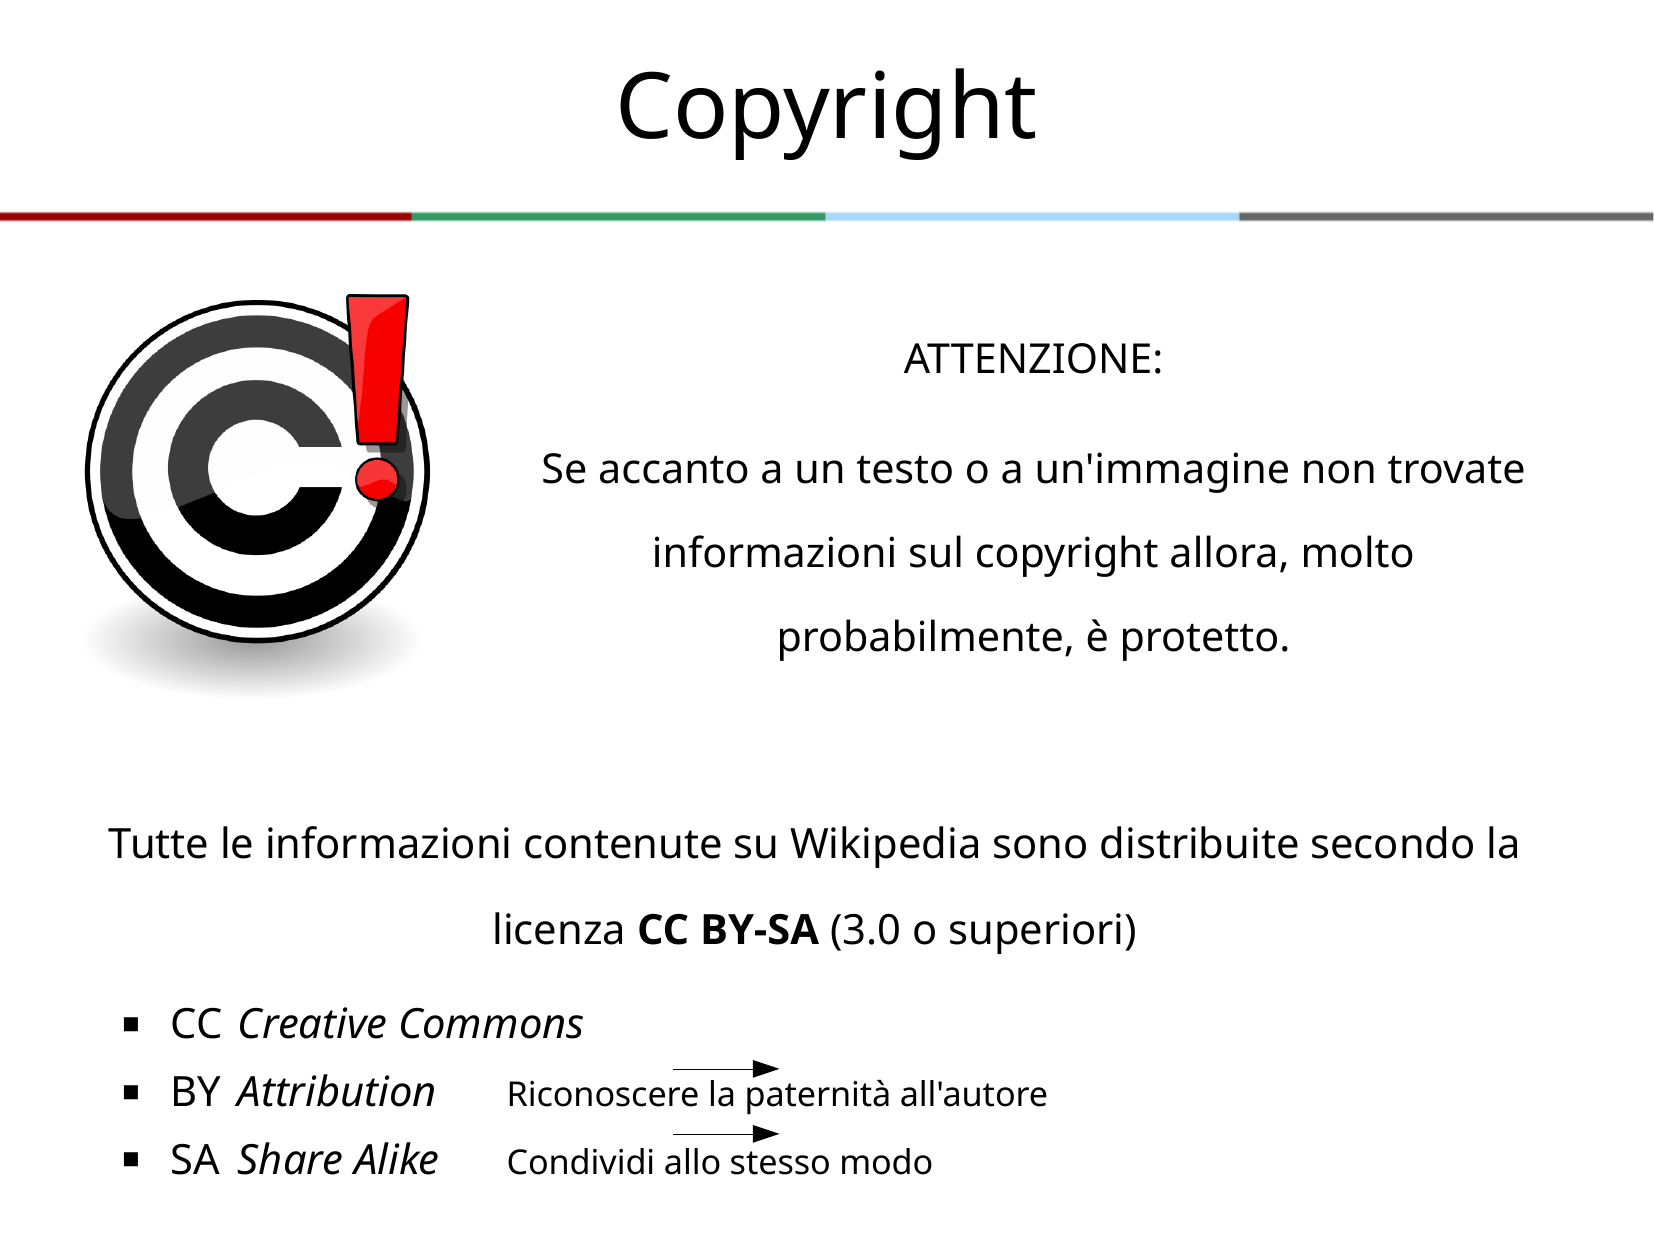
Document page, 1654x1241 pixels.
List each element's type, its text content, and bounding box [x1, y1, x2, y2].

title Copyright [82, 0, 1571, 200]
list Tutte le informazioni contenute su Wikipedia sono distribuite secondo la licenza CC BY-SA (3.0 o superiori) CC Creative Commons BY Attribution Riconoscere la paternità all'autore SA Share Alike Condividi allo stesso modo [106, 785, 1524, 1188]
picture [0, 200, 1654, 235]
picture [52, 277, 454, 710]
list ATTENZIONE: Se accanto a un testo o a un'immagine non trovate informazioni sul copyright allora, molto probabilmente, è protetto. [519, 301, 1548, 668]
